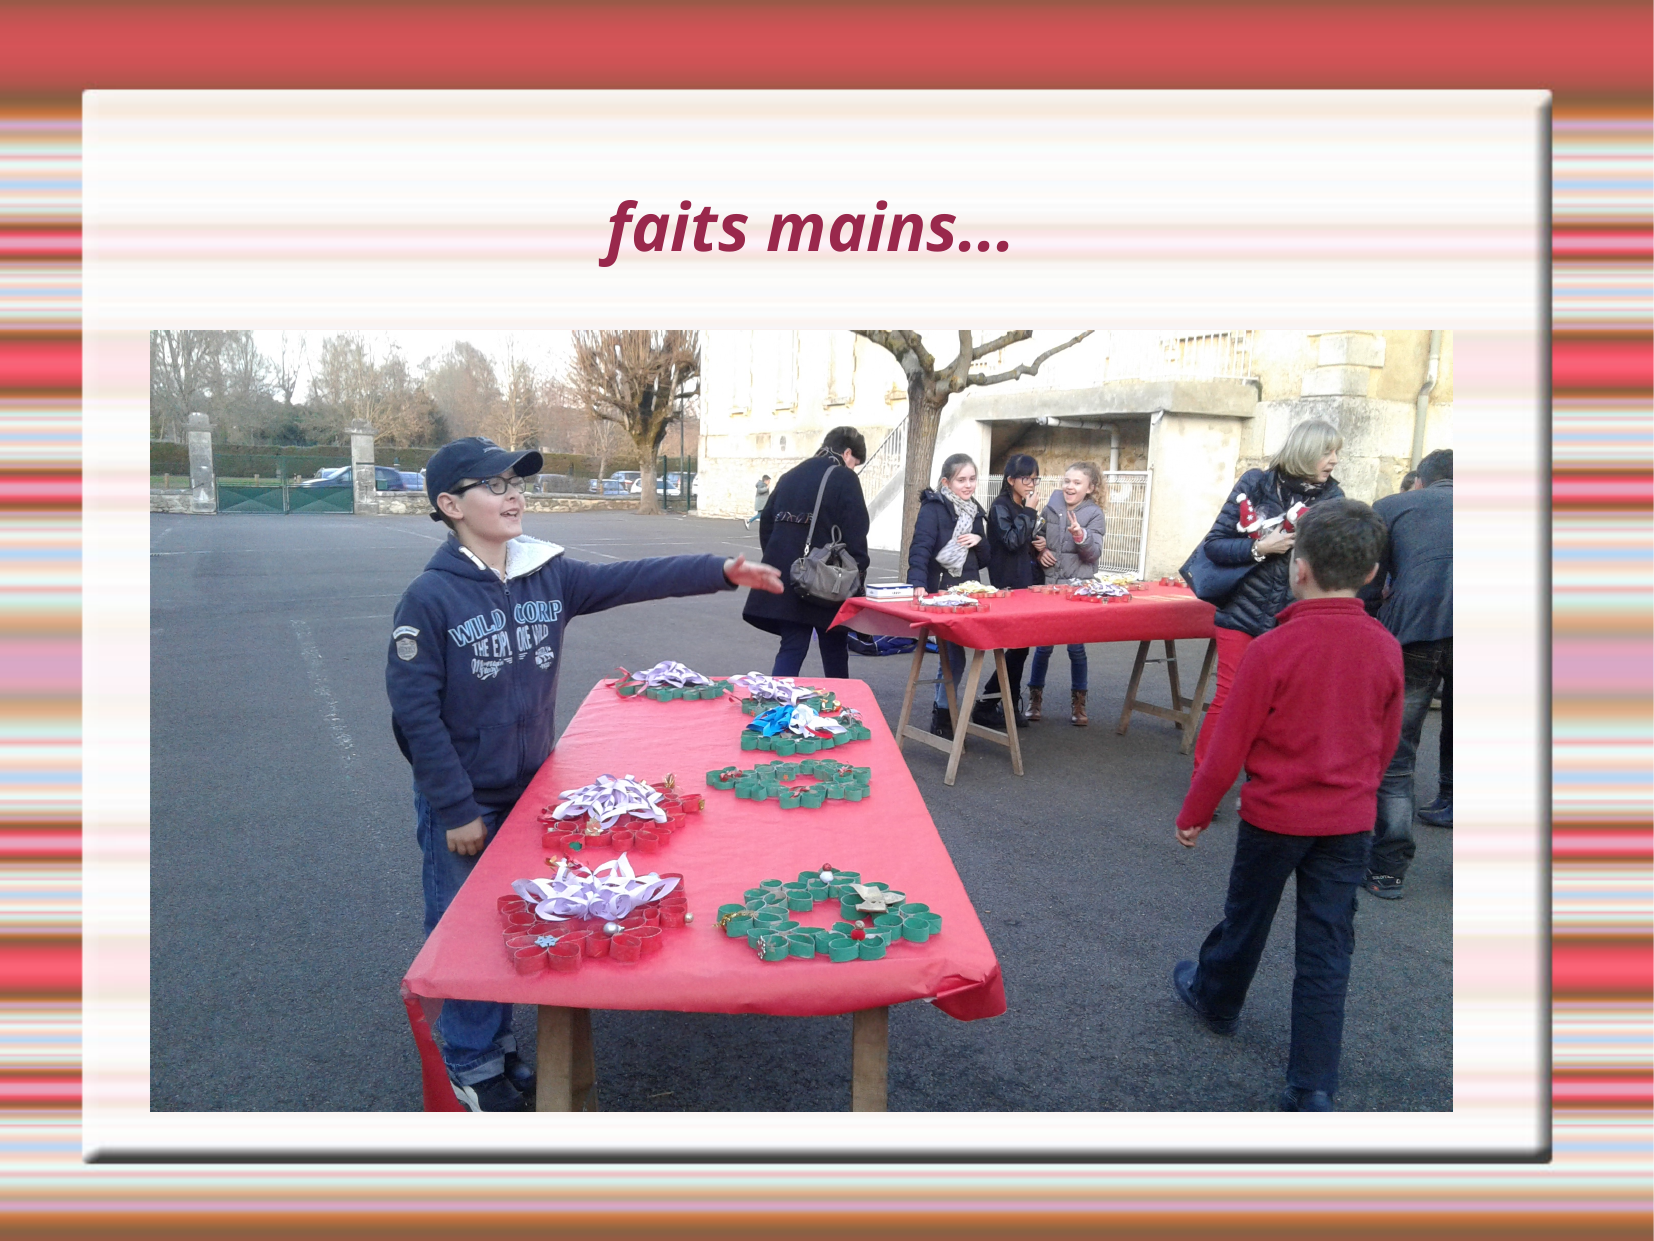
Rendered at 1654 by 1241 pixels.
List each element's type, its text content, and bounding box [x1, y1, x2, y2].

title faits mains... [88, 114, 1534, 322]
picture [0, 0, 1654, 1241]
